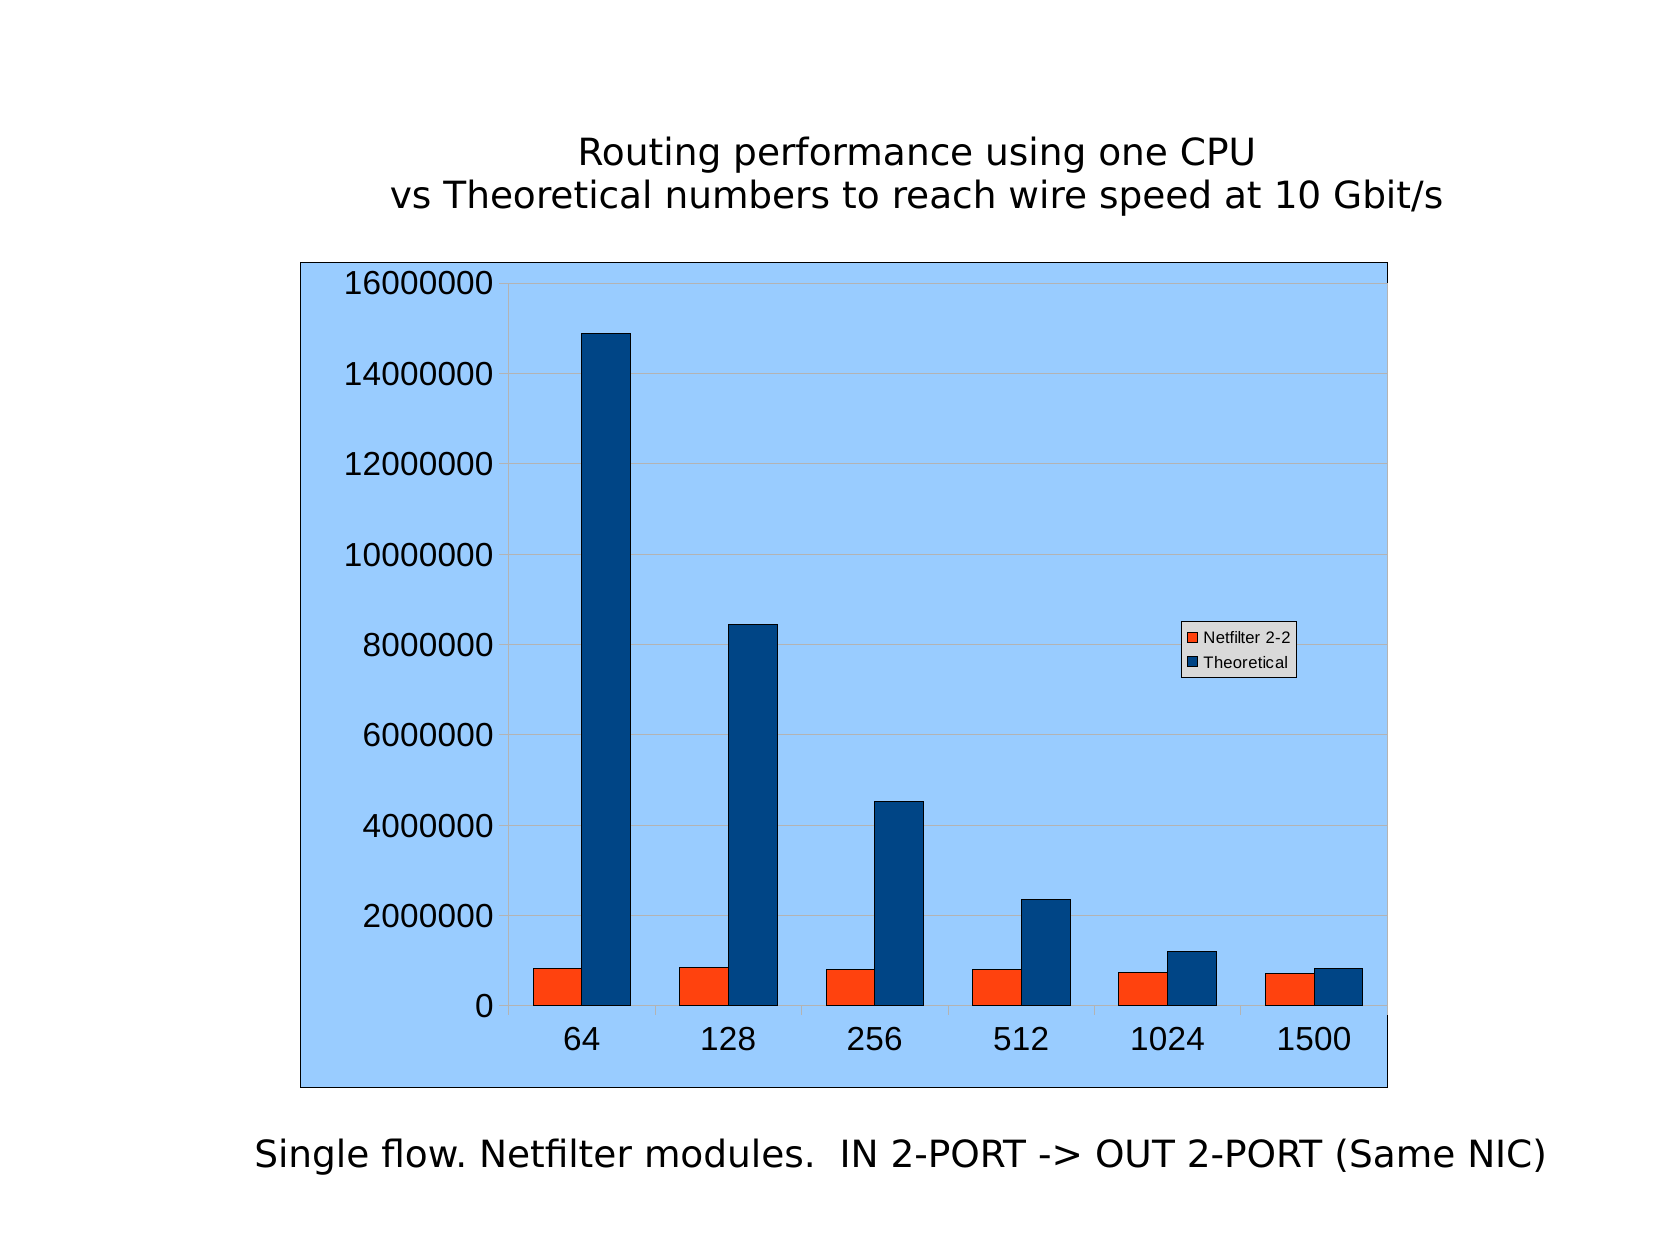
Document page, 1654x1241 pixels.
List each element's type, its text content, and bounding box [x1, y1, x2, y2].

text_box Single flow. Netfilter modules. IN 2-PORT -> OUT 2-PORT (Same NIC) [239, 1125, 1564, 1184]
text_box Routing performance using one CPU vs Theoretical numbers to reach wire speed at 10 Gbit/s [375, 123, 1461, 226]
chart [300, 262, 1388, 1088]
